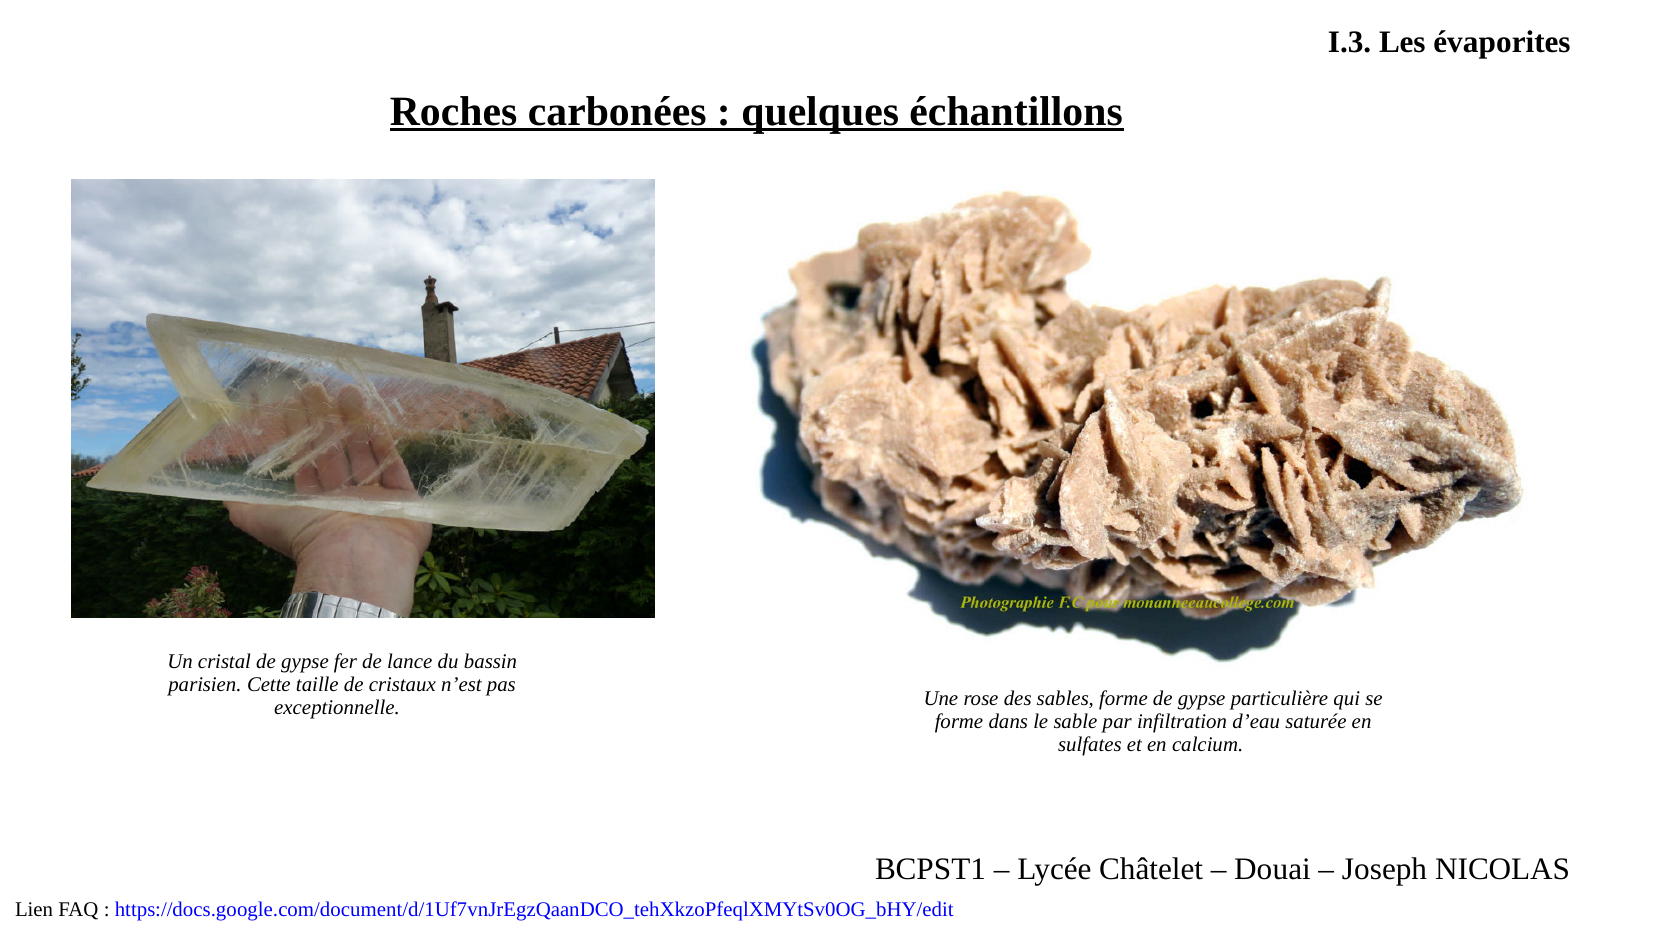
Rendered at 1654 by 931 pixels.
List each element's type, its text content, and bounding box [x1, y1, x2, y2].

picture [745, 178, 1533, 672]
text_box I.3. Les évaporites [638, 5, 1572, 78]
text_box Une rose des sables, forme de gypse particulière qui se forme dans le sable par infiltration d’eau saturée en sulfates et en calcium. [909, 687, 1397, 767]
text_box BCPST1 – Lycée Châtelet – Douai – Joseph NICOLAS [637, 832, 1571, 905]
text_box Un cristal de gypse fer de lance du bassin parisien. Cette taille de cristaux n’est pas exceptionnelle. [157, 649, 528, 765]
text_box Lien FAQ : https://docs.google.com/document/d/1Uf7vnJrEgzQaanDCO_tehXkzoPfeqlXMYtSv0OG_bHY/edit [0, 897, 993, 931]
picture [71, 179, 655, 618]
text_box Roches carbonées : quelques échantillons [94, 88, 1595, 157]
